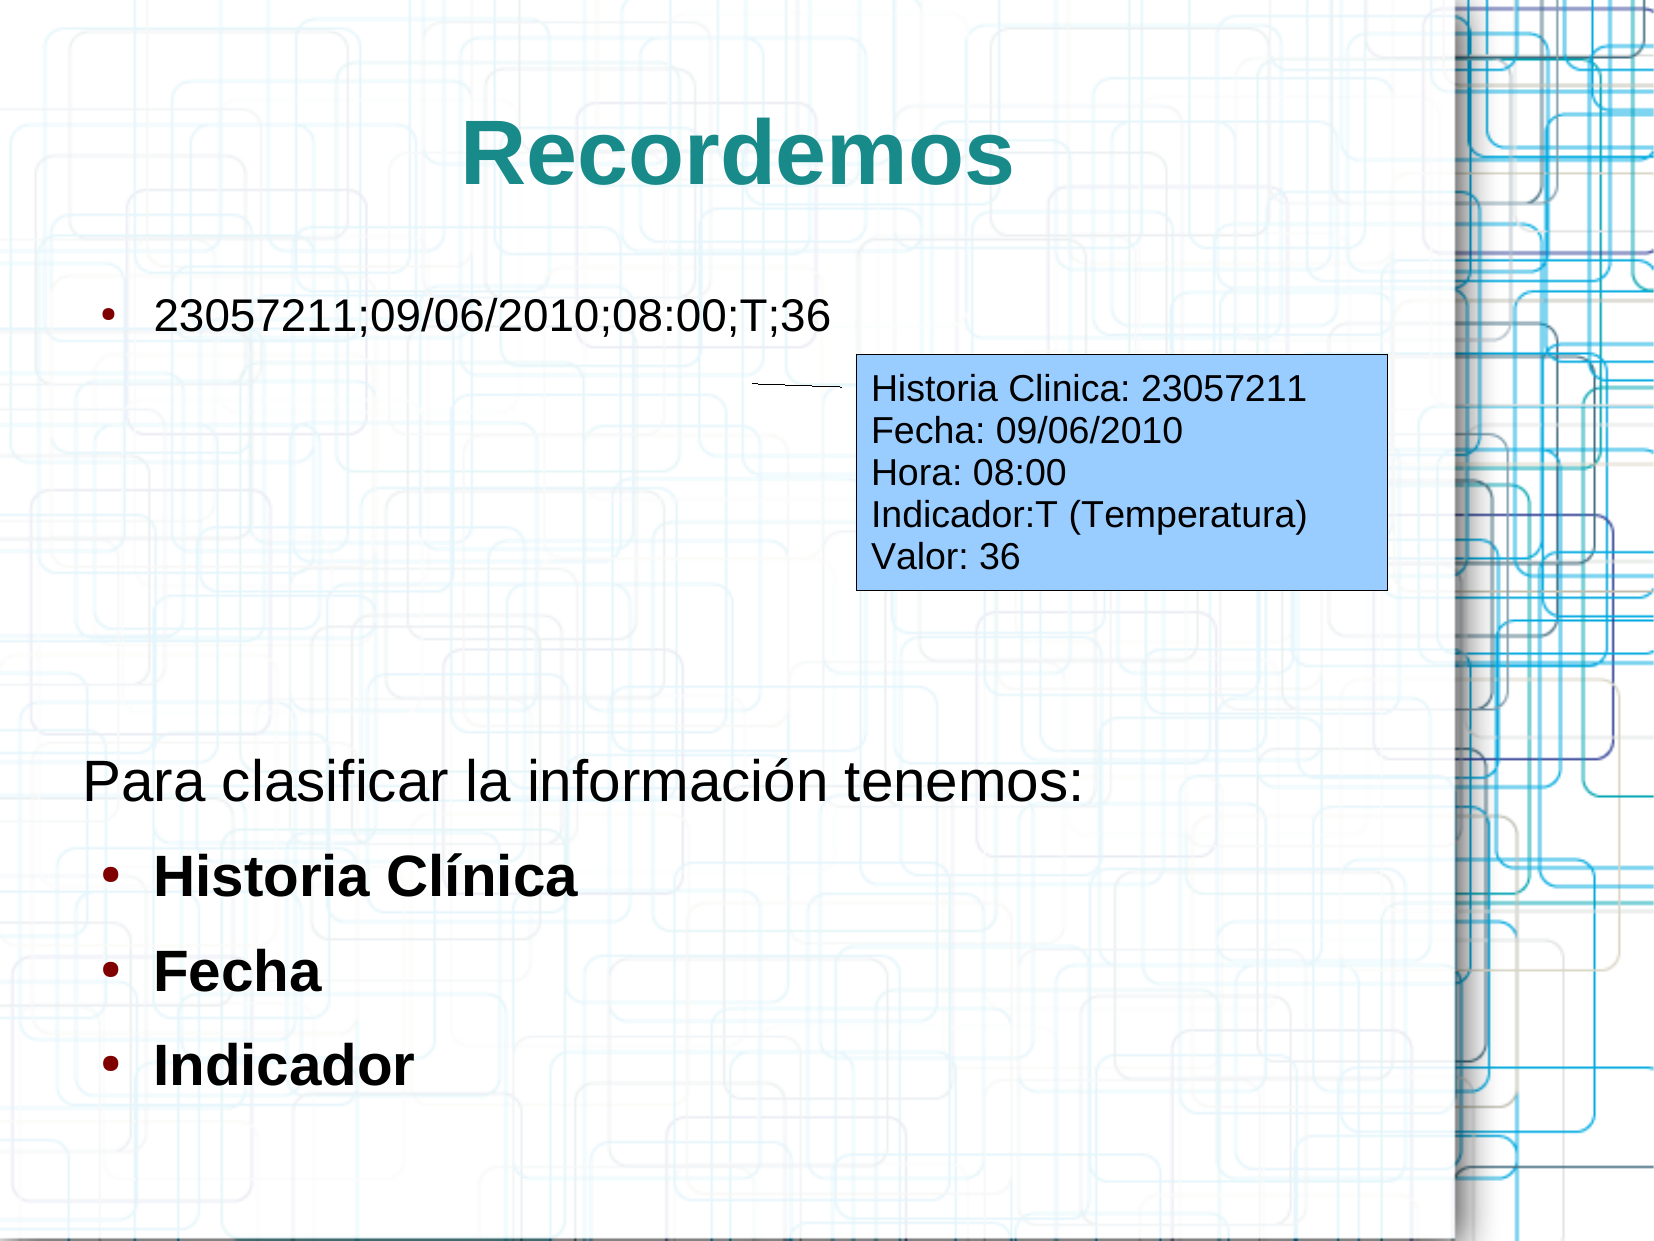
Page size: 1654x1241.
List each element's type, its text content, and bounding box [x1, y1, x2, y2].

list 23057211;09/06/2010;08:00;T;36 Para clasificar la información tenemos: Historia Clínica Fecha Indicador [82, 290, 1418, 1241]
text_box Historia Clinica: 23057211 Fecha: 09/06/2010 Hora: 08:00 Indicador:T (Temperatura) Valor: 36 [856, 354, 1388, 591]
picture [0, 0, 1654, 1241]
title Recordemos [59, 49, 1418, 257]
